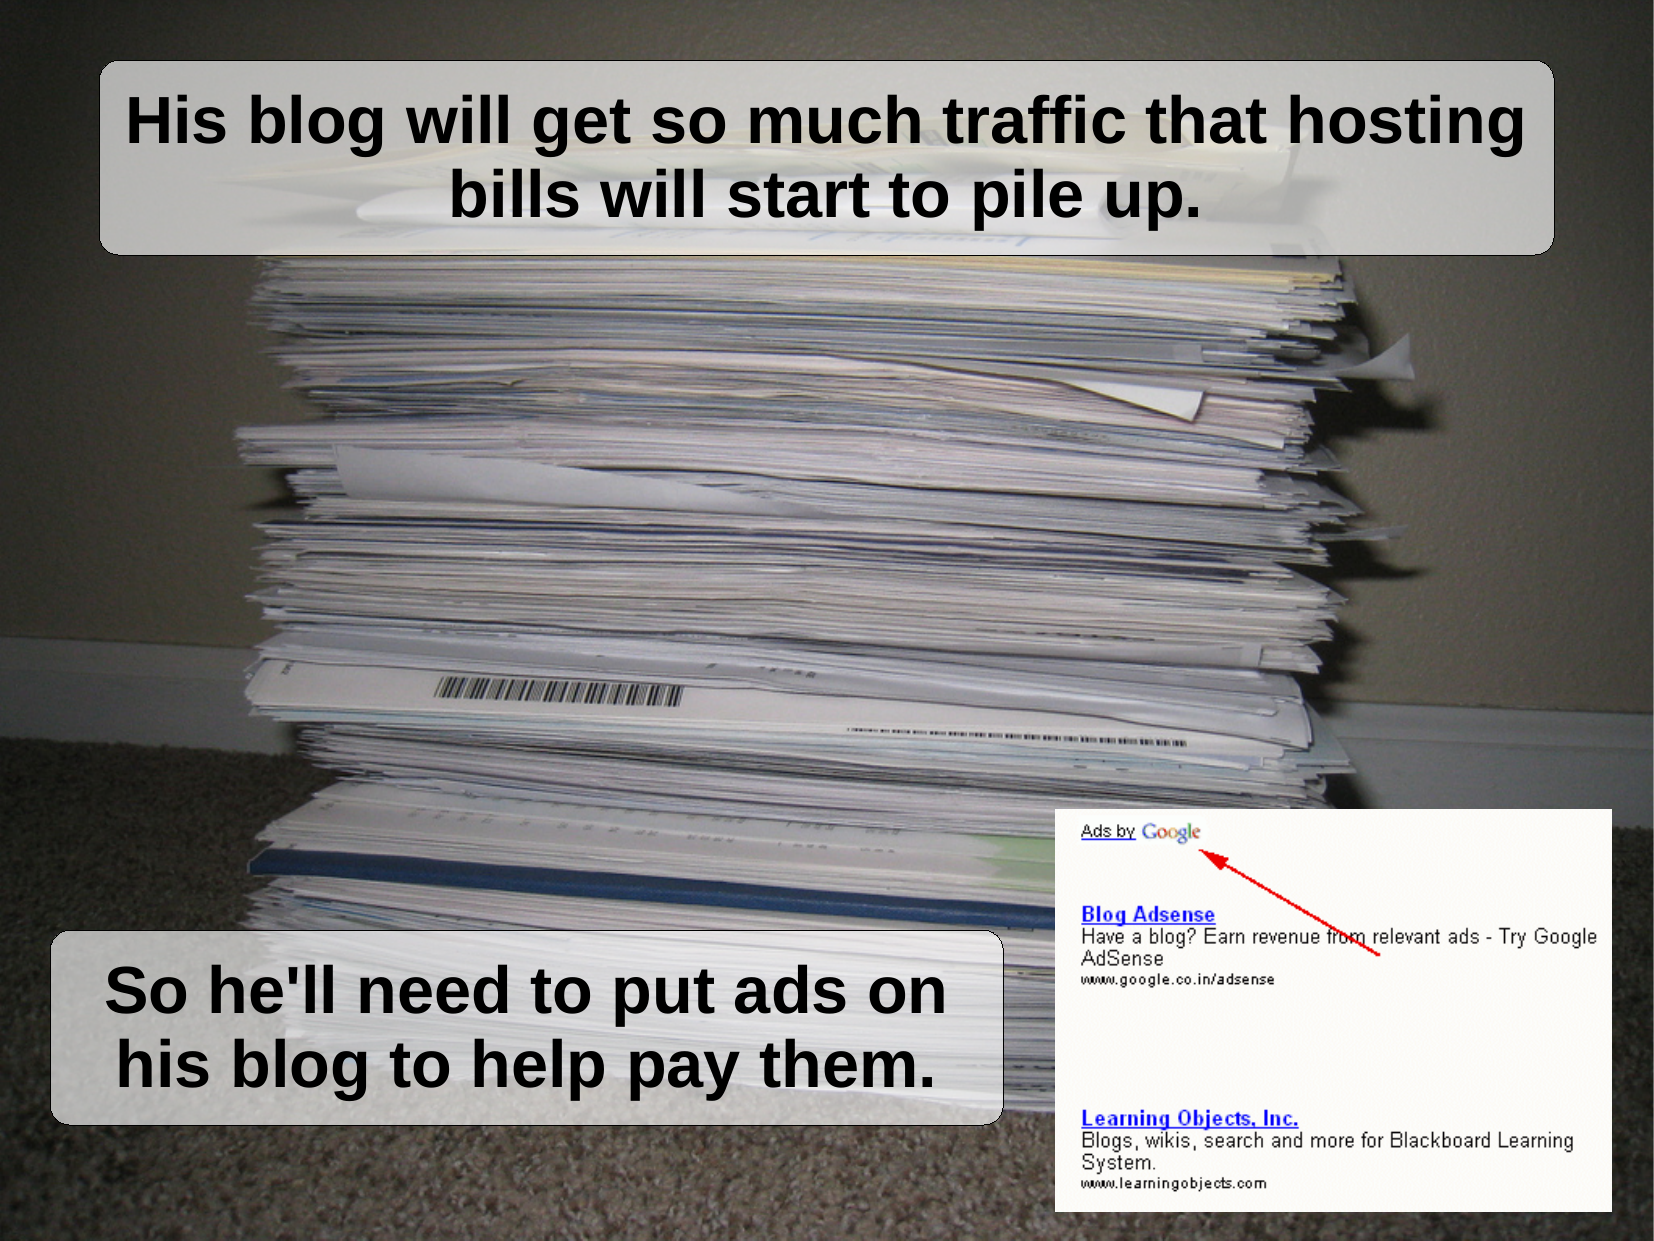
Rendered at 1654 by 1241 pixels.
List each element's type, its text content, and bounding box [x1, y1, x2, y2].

picture [0, 0, 1654, 1241]
text_box His blog will get so much traffic that hosting bills will start to pile up. [99, 60, 1555, 256]
text_box So he'll need to put ads on his blog to help pay them. [50, 930, 1004, 1126]
